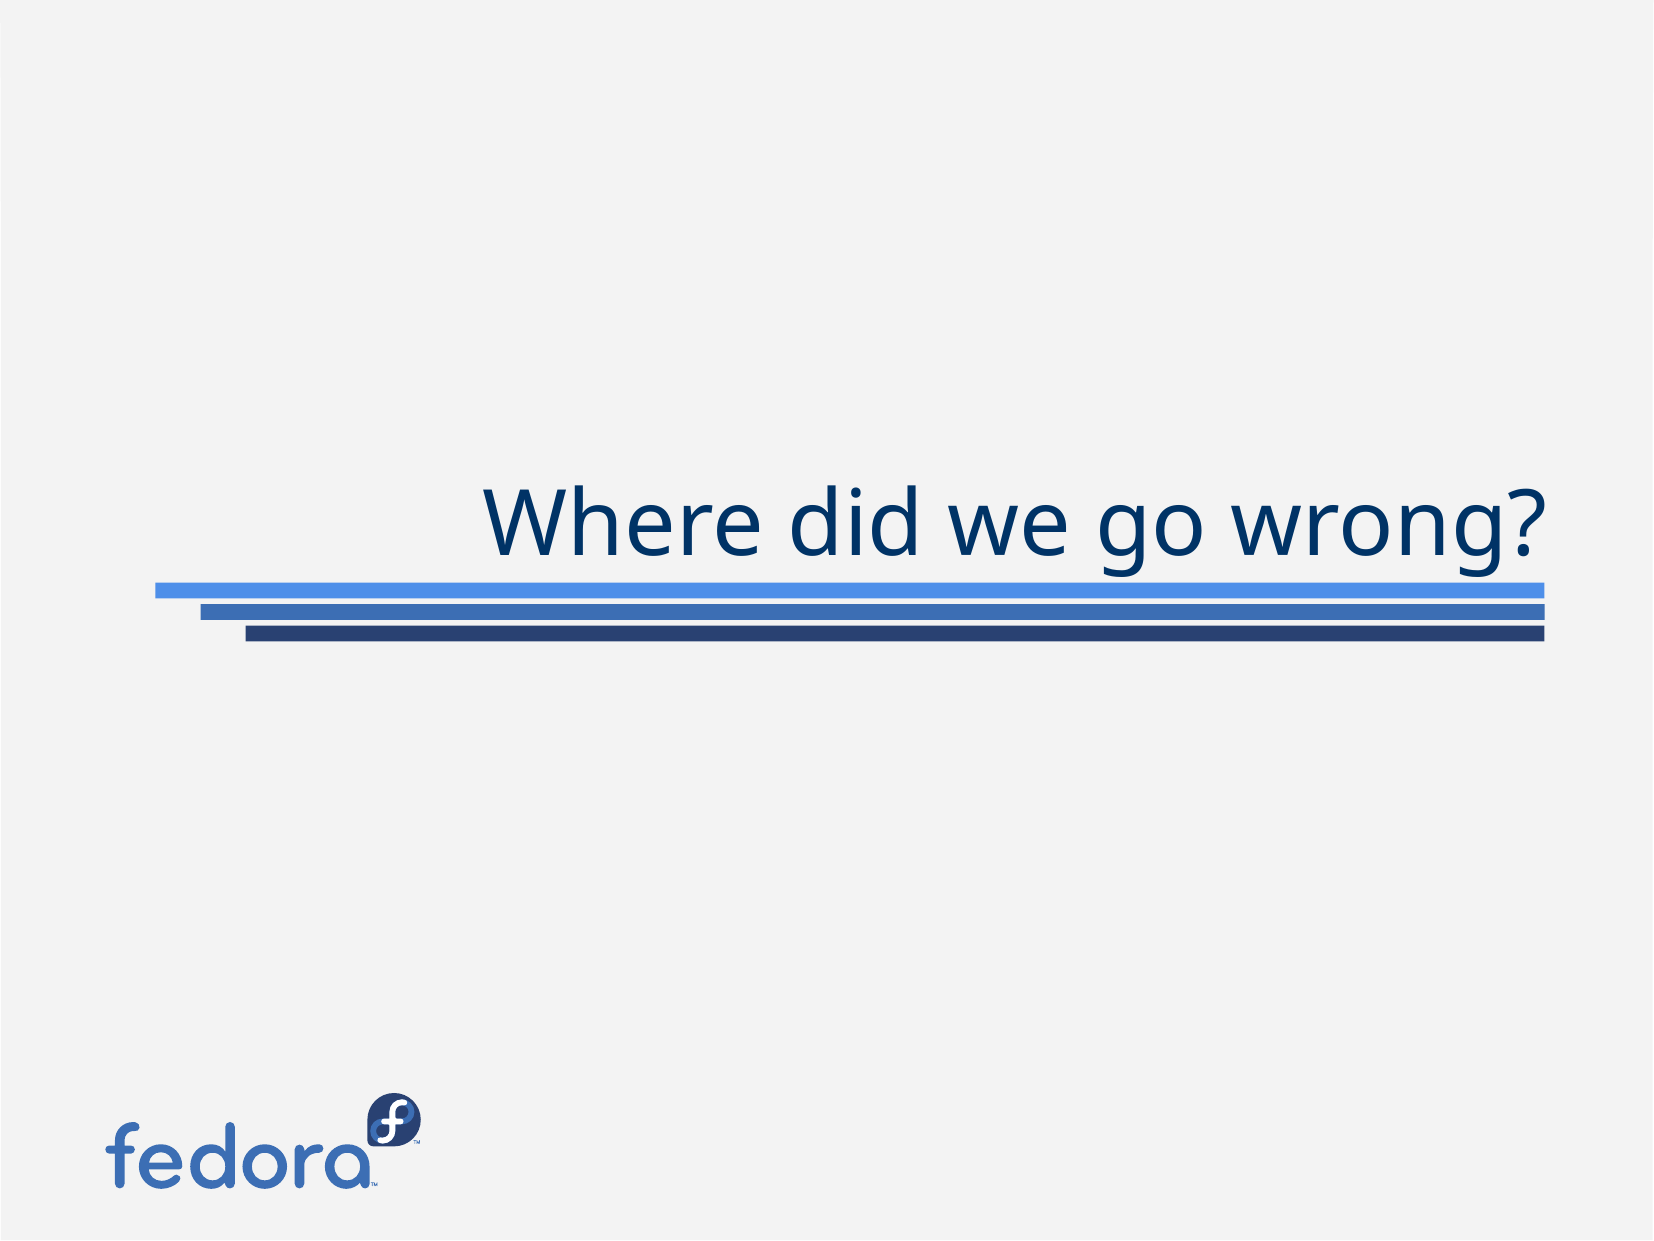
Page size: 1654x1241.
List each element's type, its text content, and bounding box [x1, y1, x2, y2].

title Where did we go wrong? [60, 416, 1549, 624]
picture [60, 1048, 466, 1234]
